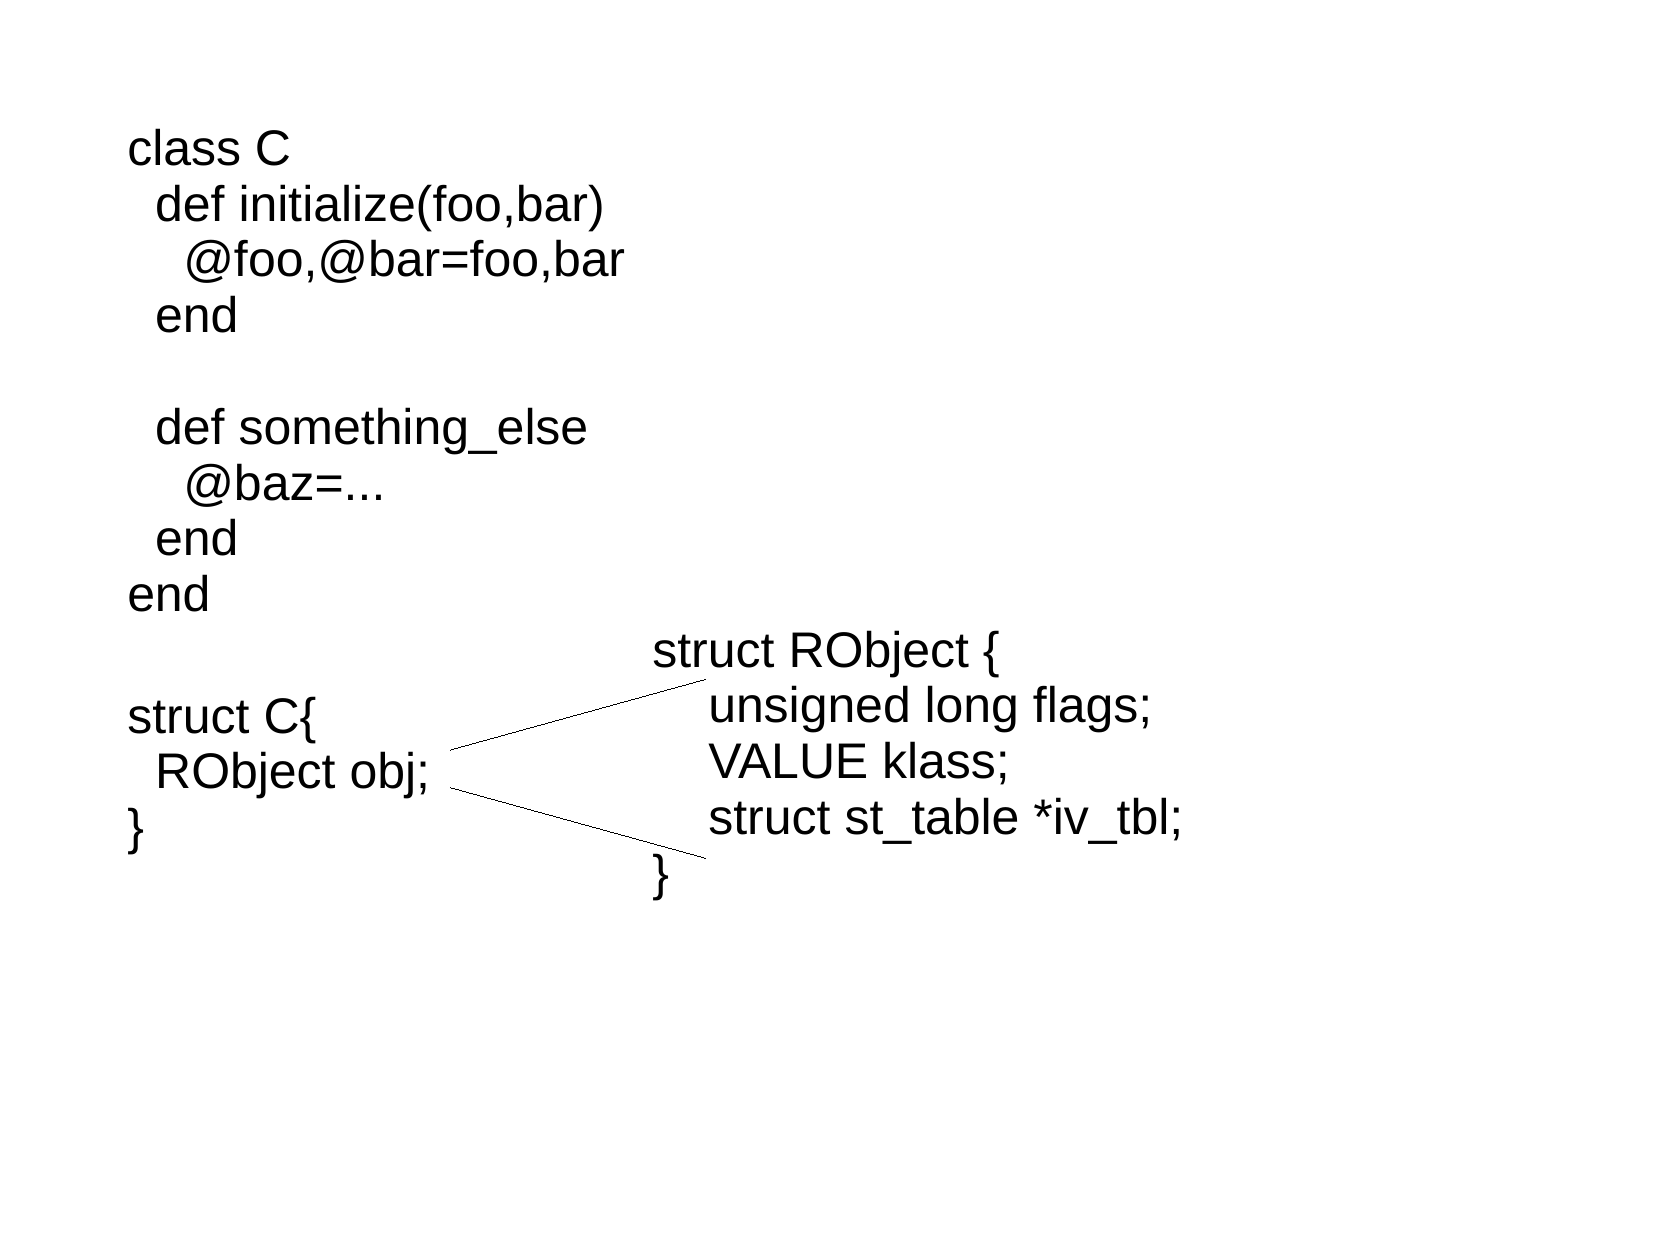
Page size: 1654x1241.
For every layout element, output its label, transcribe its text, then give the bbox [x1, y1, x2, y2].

text_box struct C{ RObject obj; } [112, 680, 446, 863]
text_box struct RObject { unsigned long flags; VALUE klass; struct st_table *iv_tbl; } [637, 614, 1199, 908]
text_box class C def initialize(foo,bar) @foo,@bar=foo,bar end def something_else @baz=... end end [112, 112, 676, 630]
